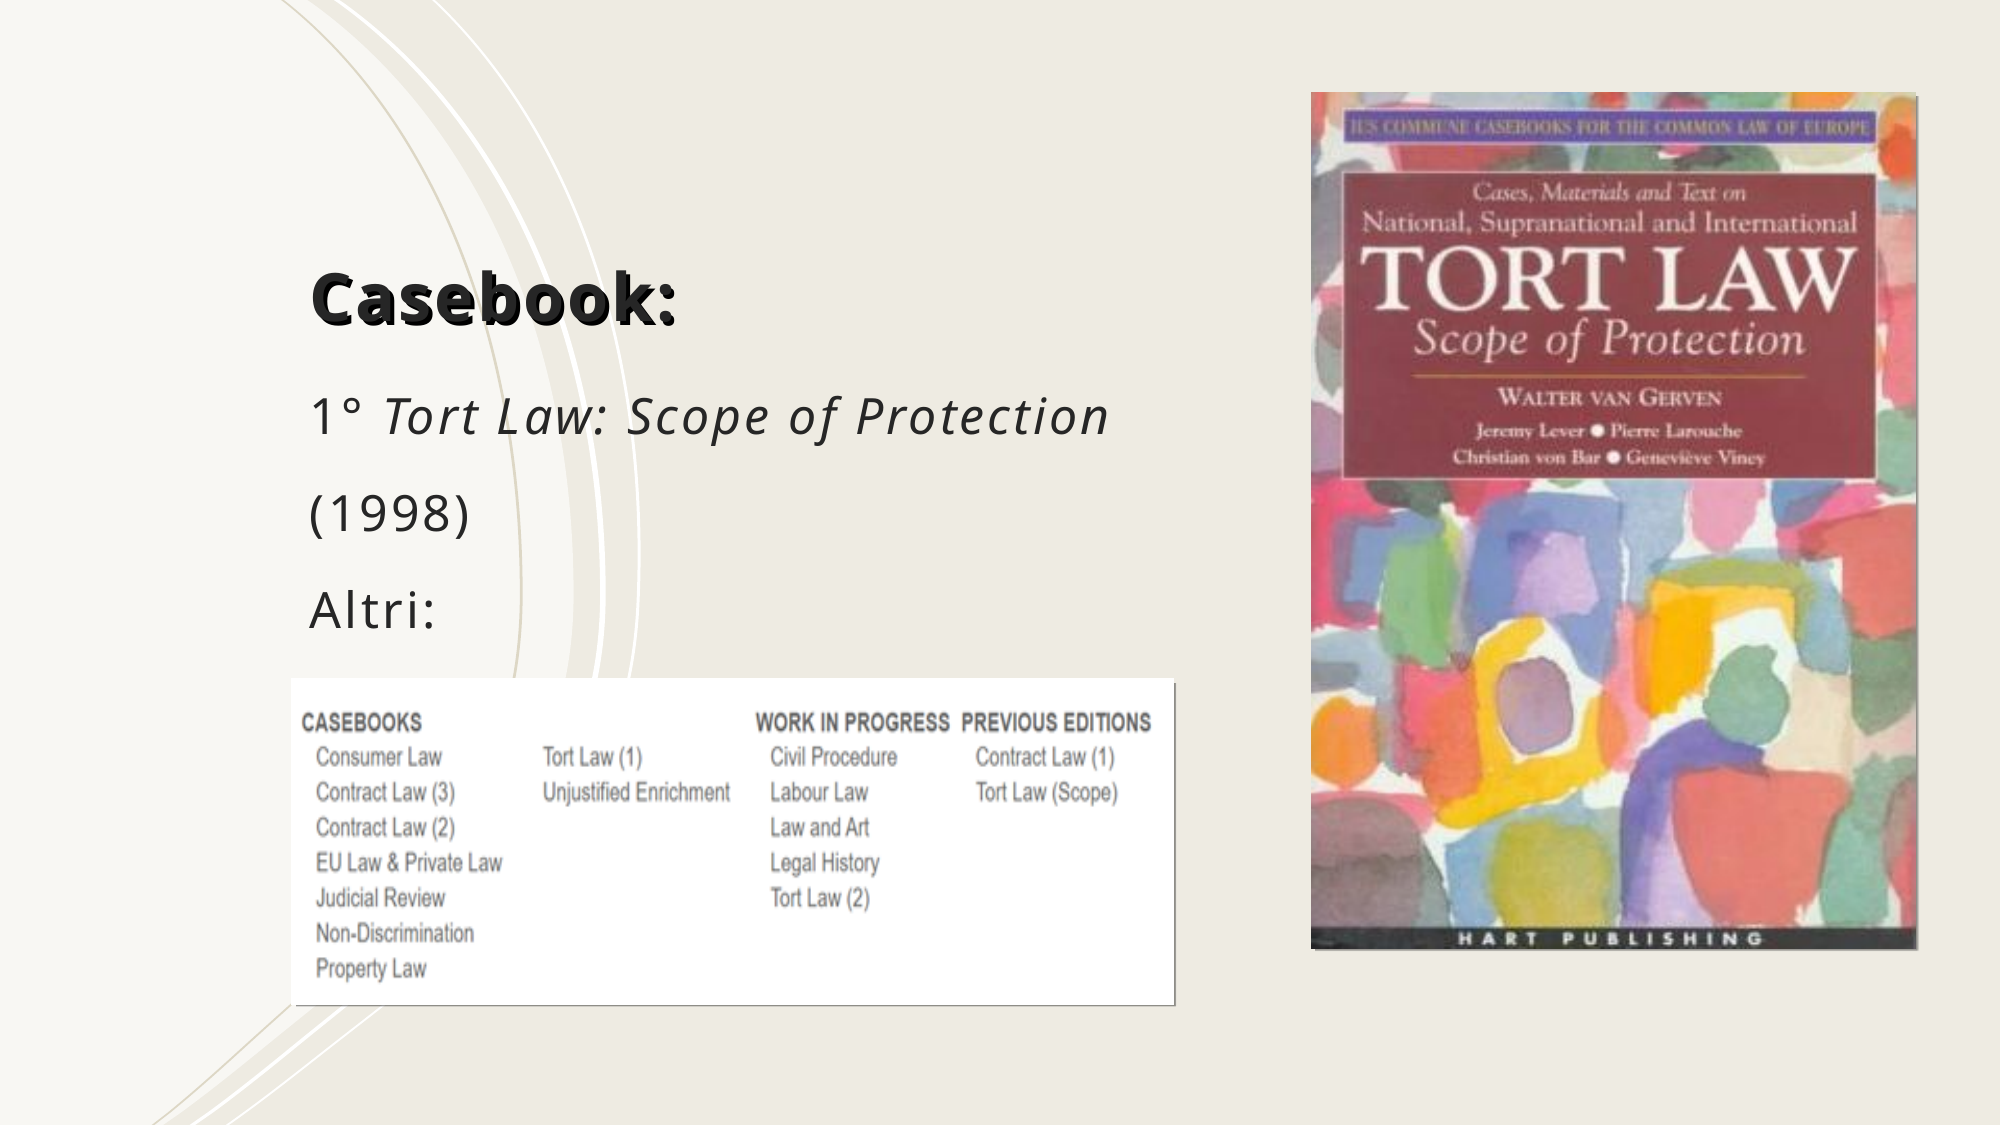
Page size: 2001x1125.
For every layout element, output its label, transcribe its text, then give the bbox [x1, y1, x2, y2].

picture [291, 679, 1174, 1005]
picture [1311, 92, 1916, 949]
title Casebook: [291, 220, 1311, 327]
subtitle 1° Tort Law: Scope of Protection (1998) Altri: [291, 348, 1311, 949]
